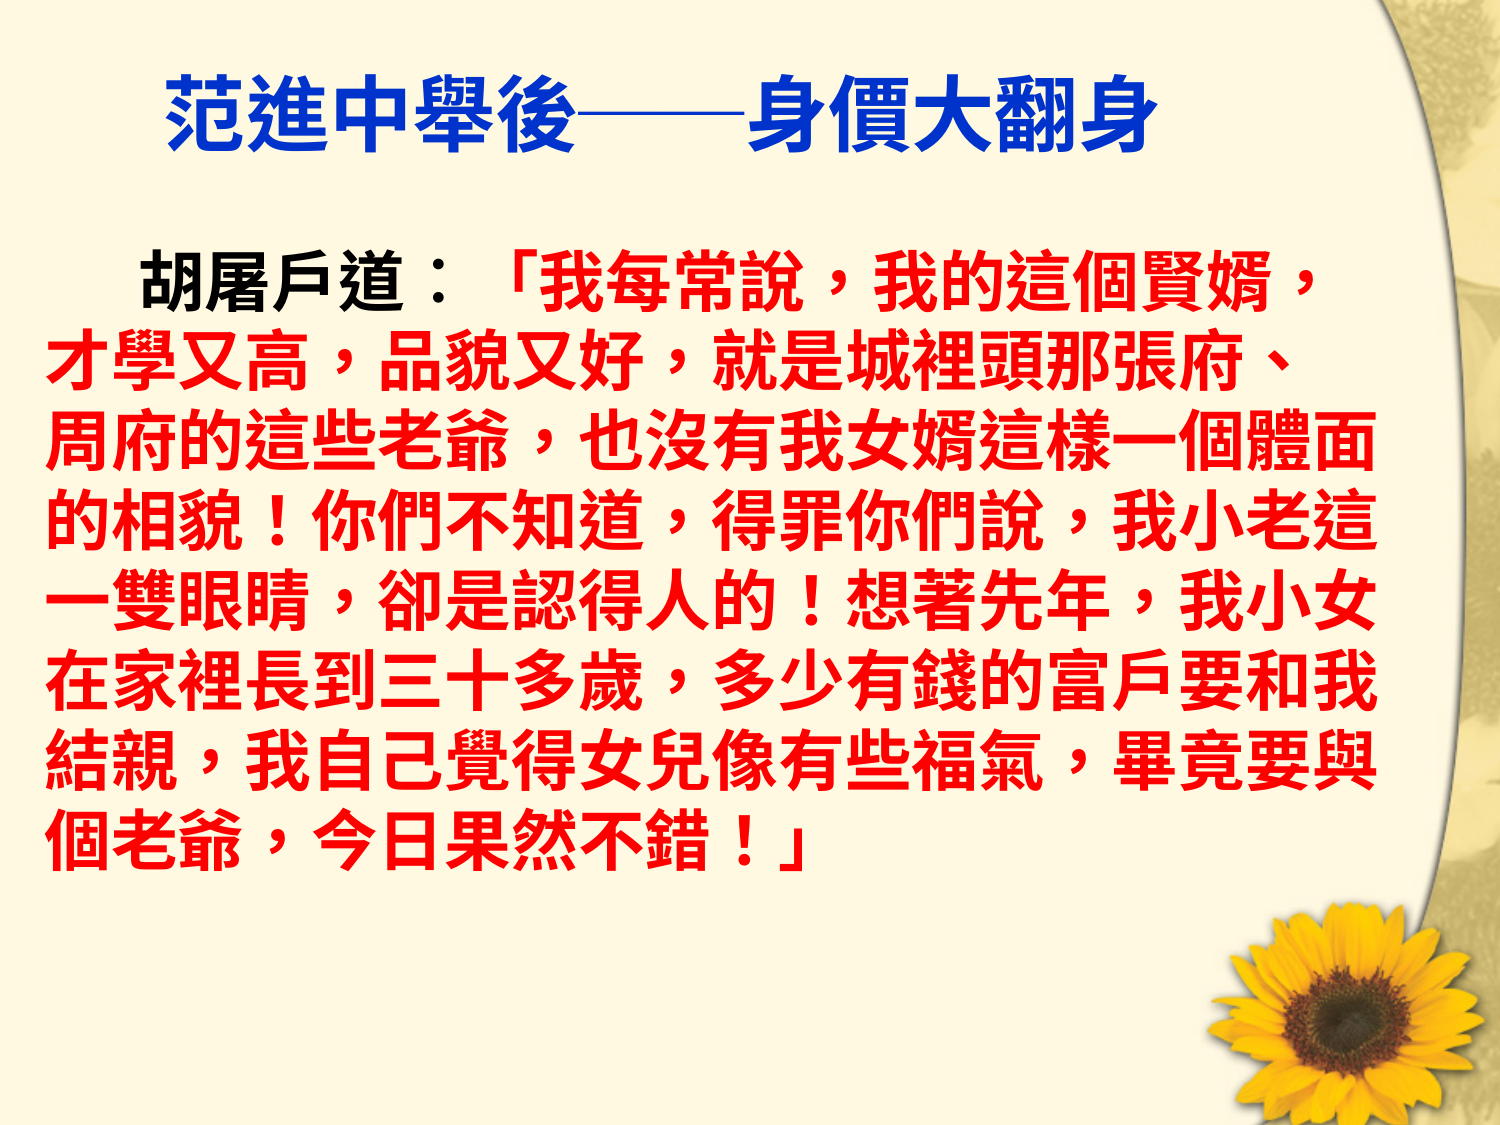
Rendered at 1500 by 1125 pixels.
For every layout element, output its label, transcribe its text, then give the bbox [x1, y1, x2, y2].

text_box 胡屠戶道︰「我每常說，我的這個賢婿， 才學又高，品貌又好，就是城裡頭那張府、 周府的這些老爺，也沒有我女婿這樣一個體面 的相貌！你們不知道，得罪你們說，我小老這 一雙眼睛，卻是認得人的！想著先年，我小女 在家裡長到三十多歲，多少有錢的富戶要和我 結親，我自己覺得女兒像有些福氣，畢竟要與 個老爺，今日果然不錯！」 [29, 232, 1395, 887]
picture [0, 0, 1500, 1125]
text_box 范進中舉後──身價大翻身 [147, 54, 1247, 170]
